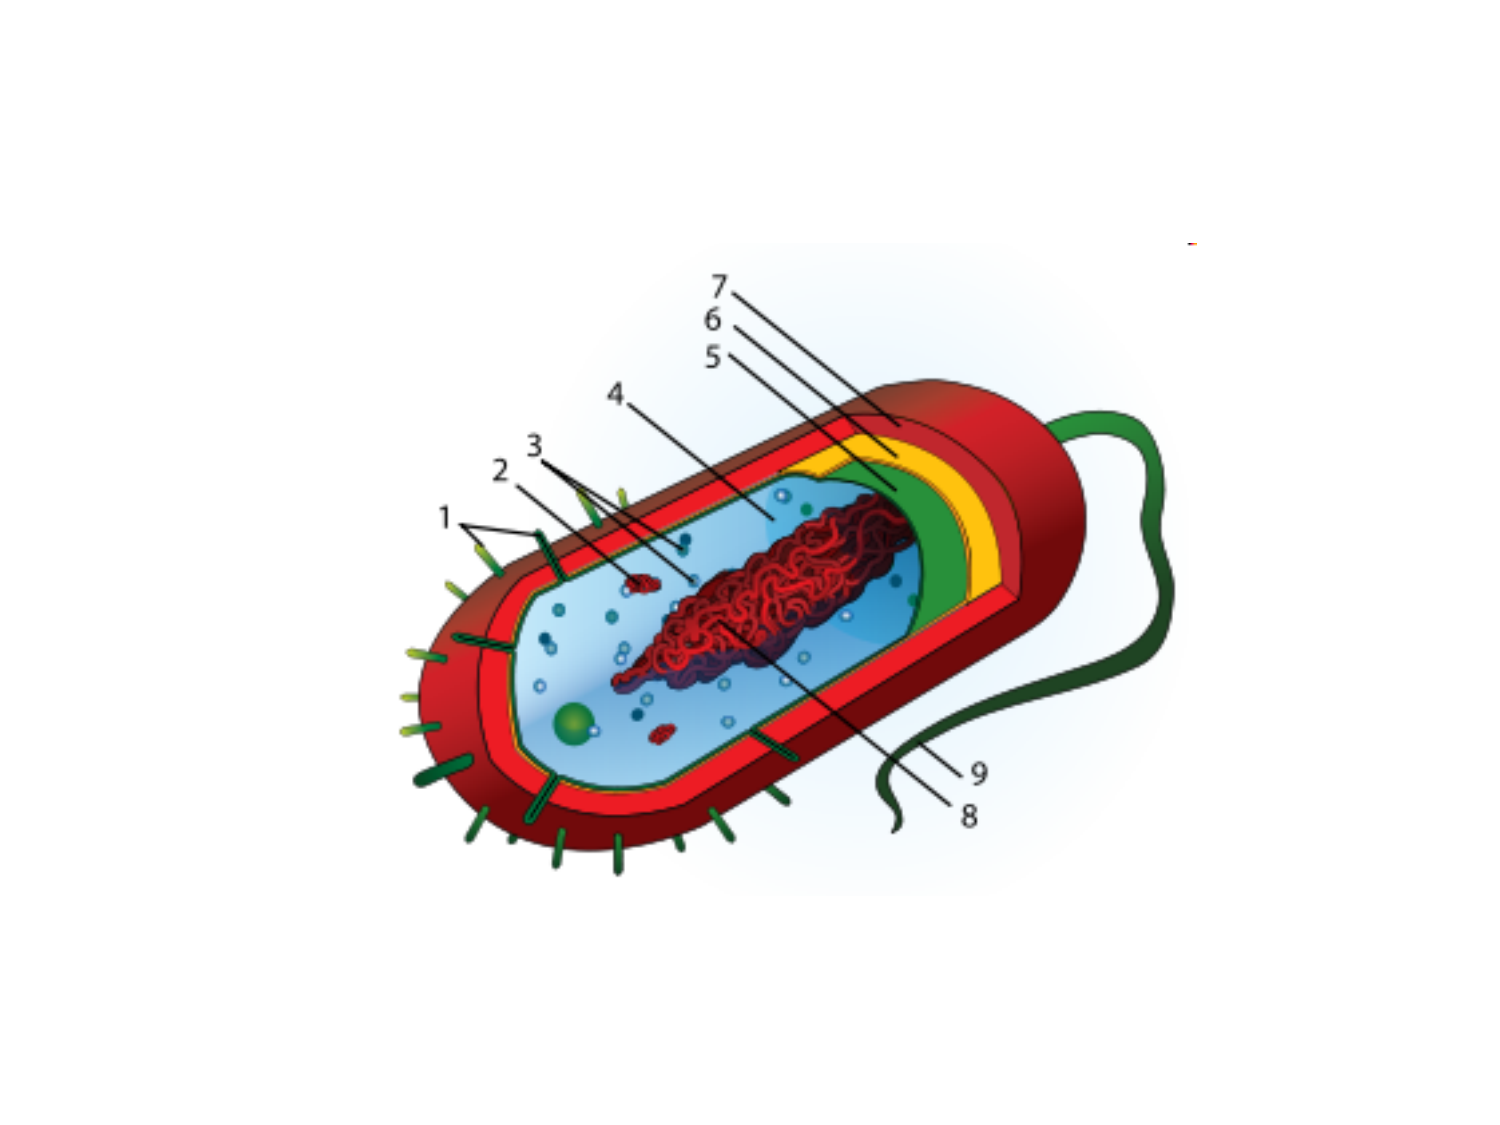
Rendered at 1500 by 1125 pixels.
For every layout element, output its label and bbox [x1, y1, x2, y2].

picture [395, 243, 1197, 896]
